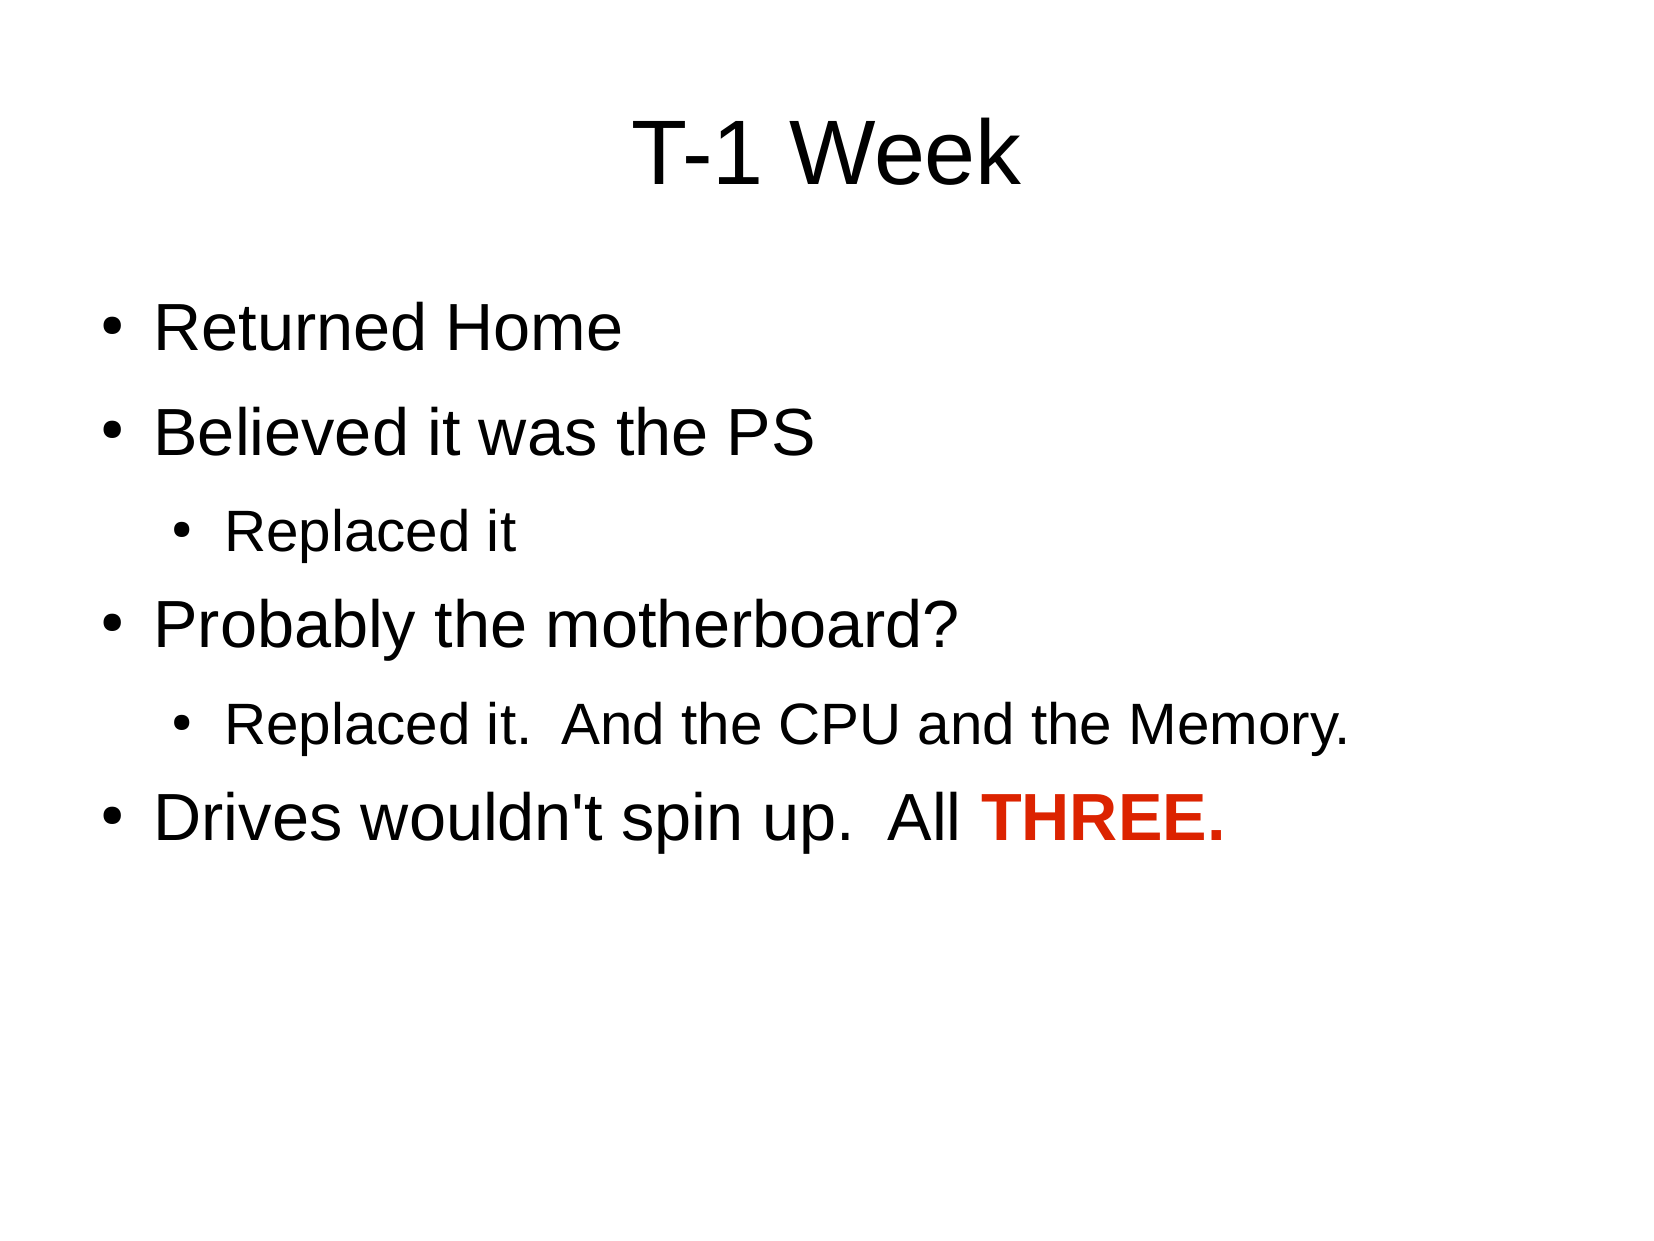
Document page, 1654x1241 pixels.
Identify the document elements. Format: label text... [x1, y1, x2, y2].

title T-1 Week [82, 49, 1571, 257]
list Returned Home Believed it was the PS Replaced it Probably the motherboard? Replaced it. And the CPU and the Memory. Drives wouldn't spin up. All THREE. [82, 290, 1571, 1109]
